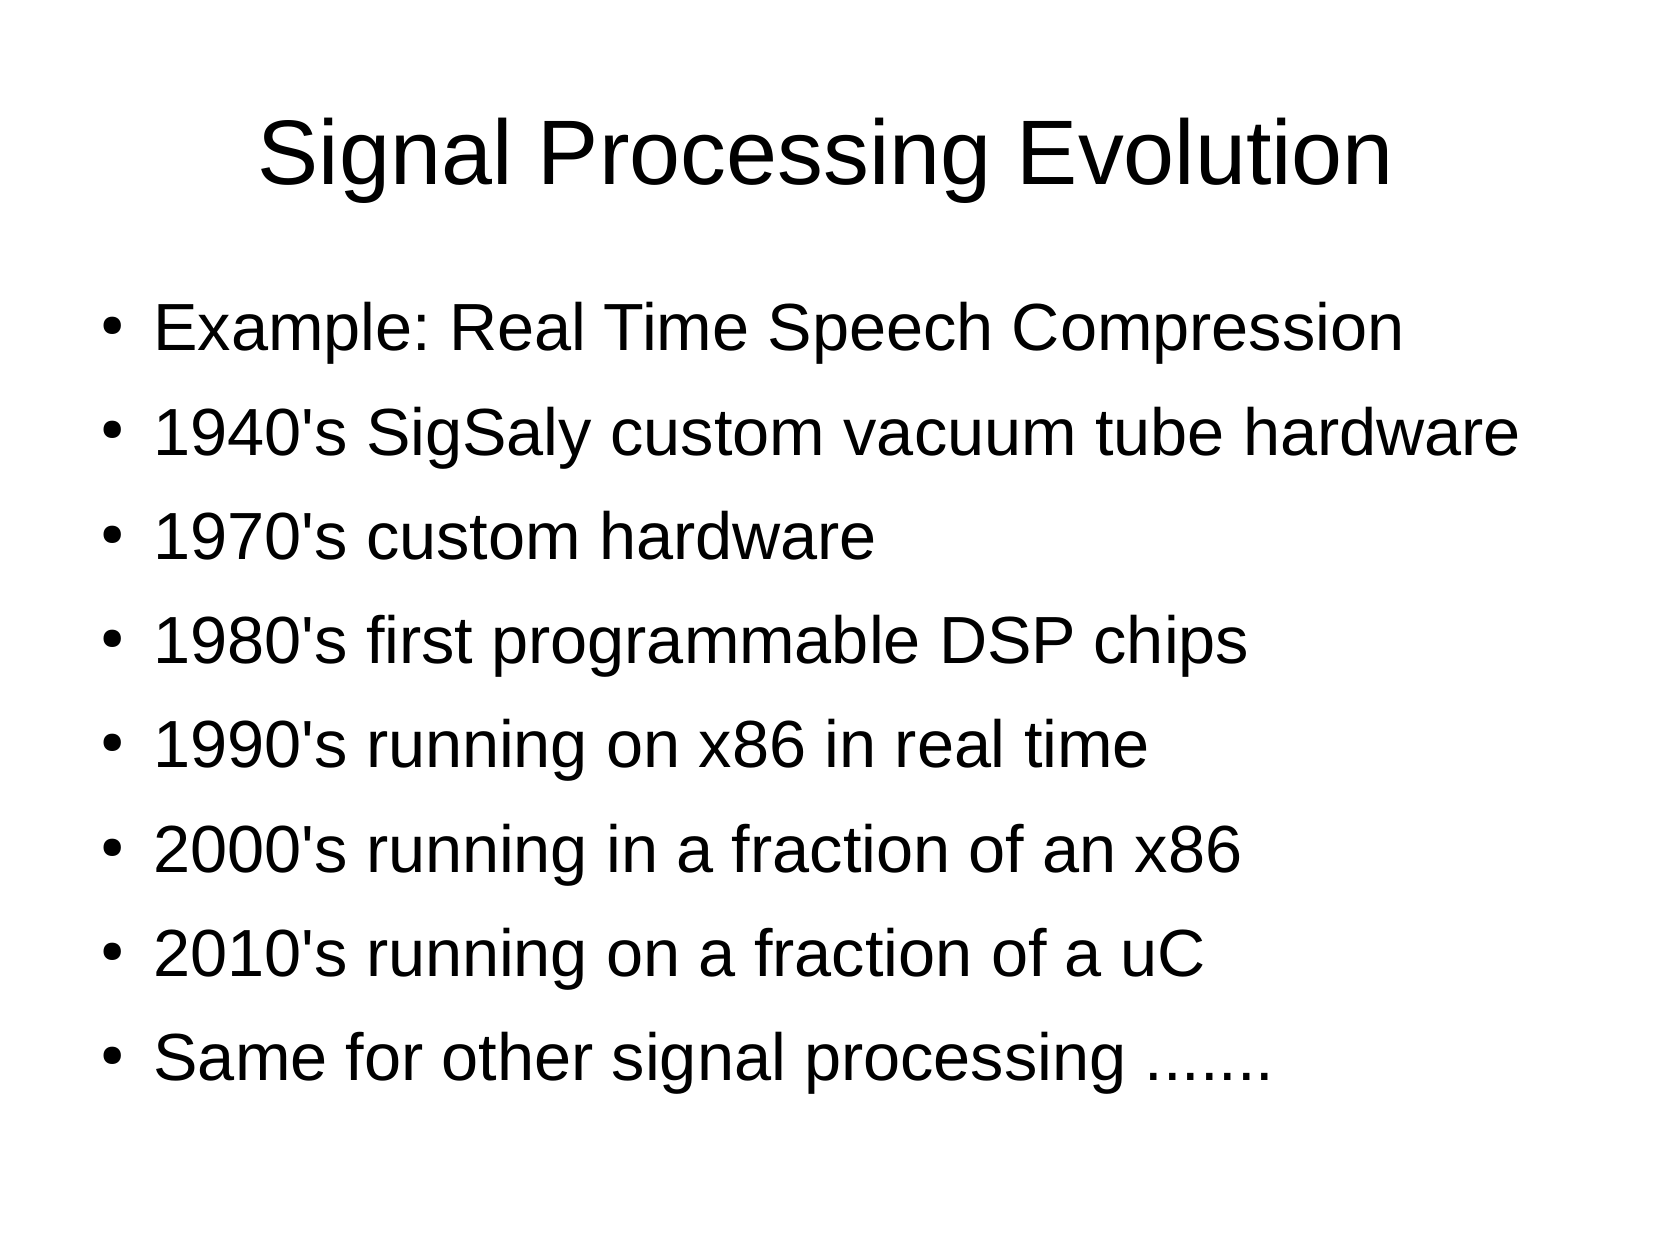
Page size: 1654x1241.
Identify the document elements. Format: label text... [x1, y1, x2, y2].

title Signal Processing Evolution [82, 49, 1571, 257]
list Example: Real Time Speech Compression 1940's SigSaly custom vacuum tube hardware 1970's custom hardware 1980's first programmable DSP chips 1990's running on x86 in real time 2000's running in a fraction of an x86 2010's running on a fraction of a uC Same for other signal processing ....... [82, 290, 1571, 1158]
